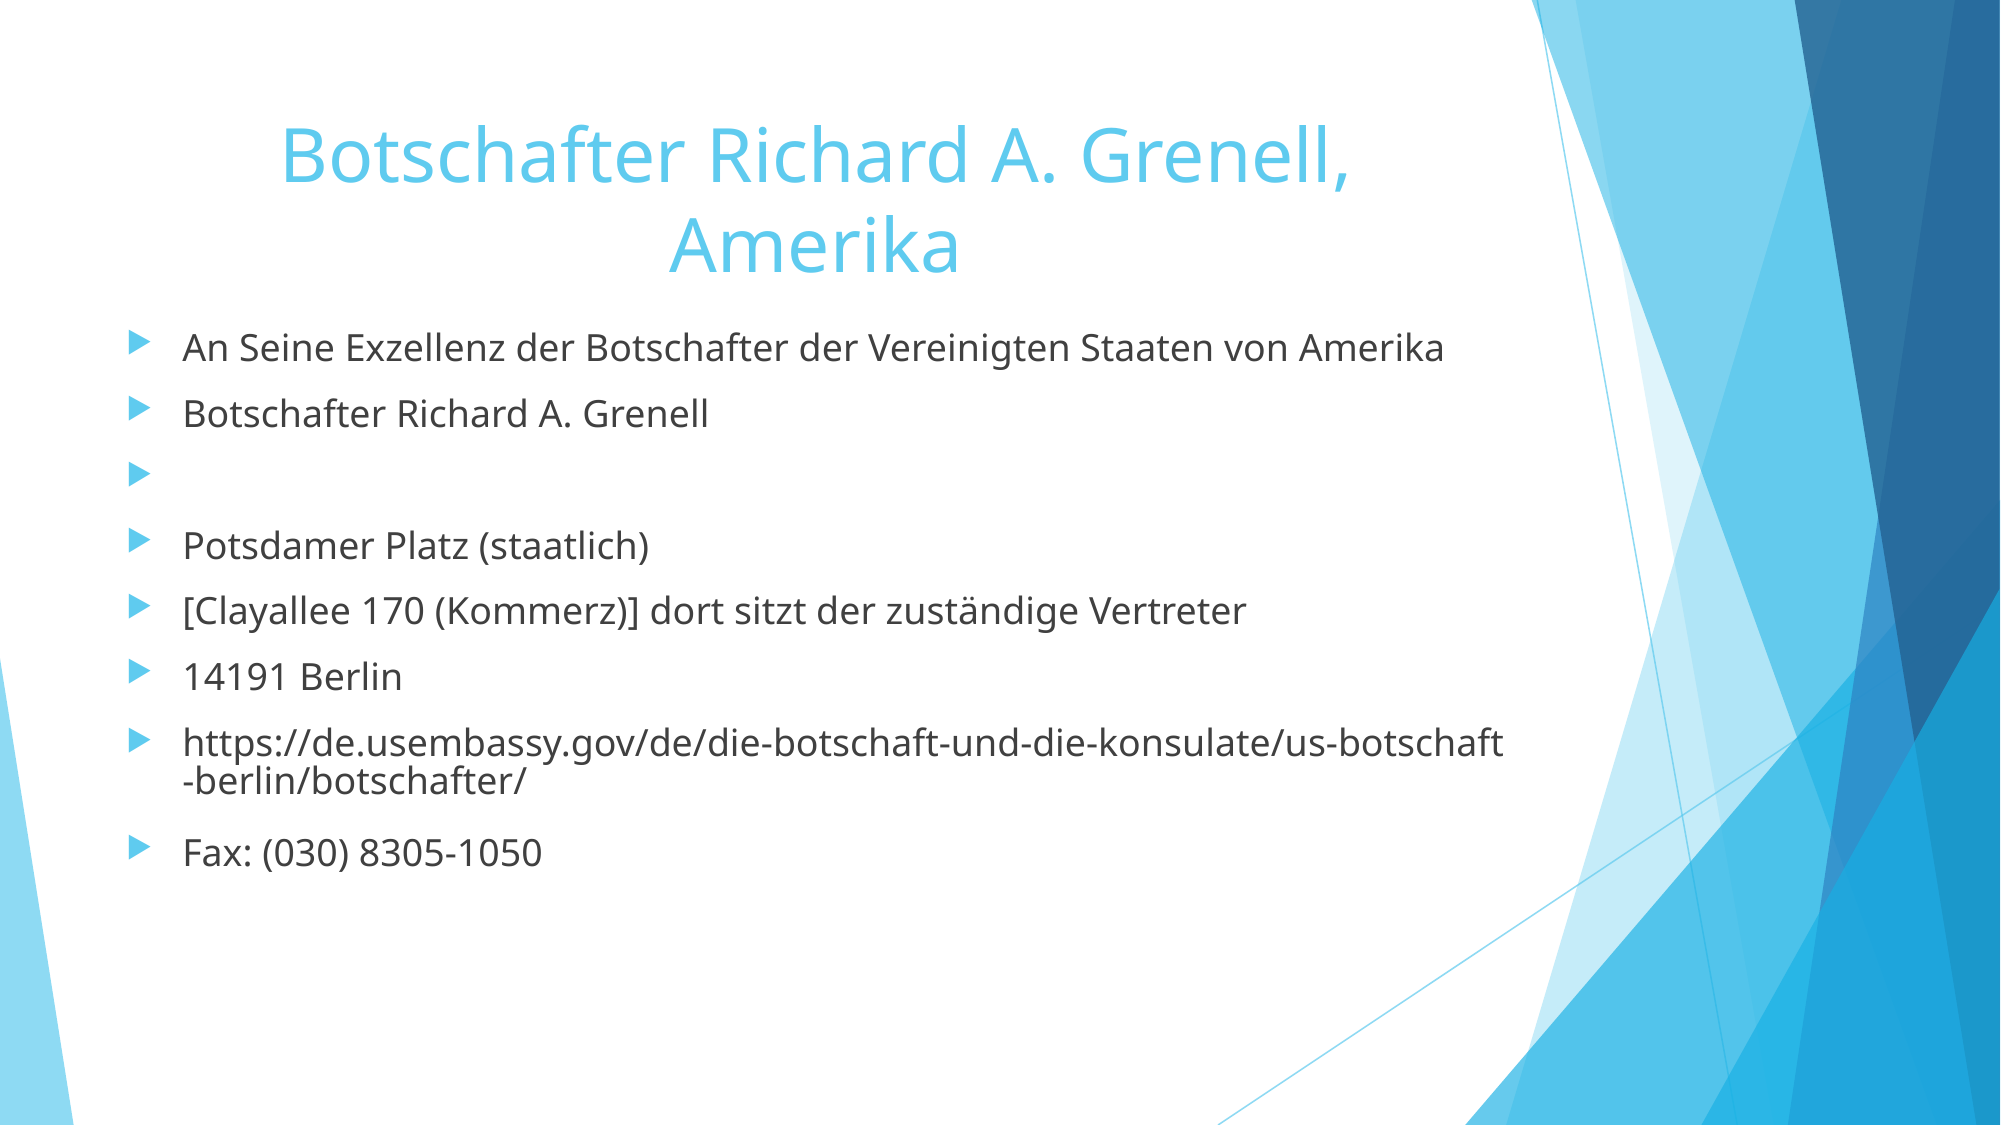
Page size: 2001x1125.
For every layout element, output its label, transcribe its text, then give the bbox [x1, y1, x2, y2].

list An Seine Exzellenz der Botschafter der Vereinigten Staaten von Amerika Botschafter Richard A. Grenell Potsdamer Platz (staatlich) [Clayallee 170 (Kommerz)] dort sitzt der zuständige Vertreter 14191 Berlin https://de.usembassy.gov/de/die-botschaft-und-die-konsulate/us-botschaft-berlin/botschafter/ Fax: (030) 8305-1050 [111, 316, 1522, 992]
title Botschafter Richard A. Grenell, Amerika [111, 99, 1522, 316]
